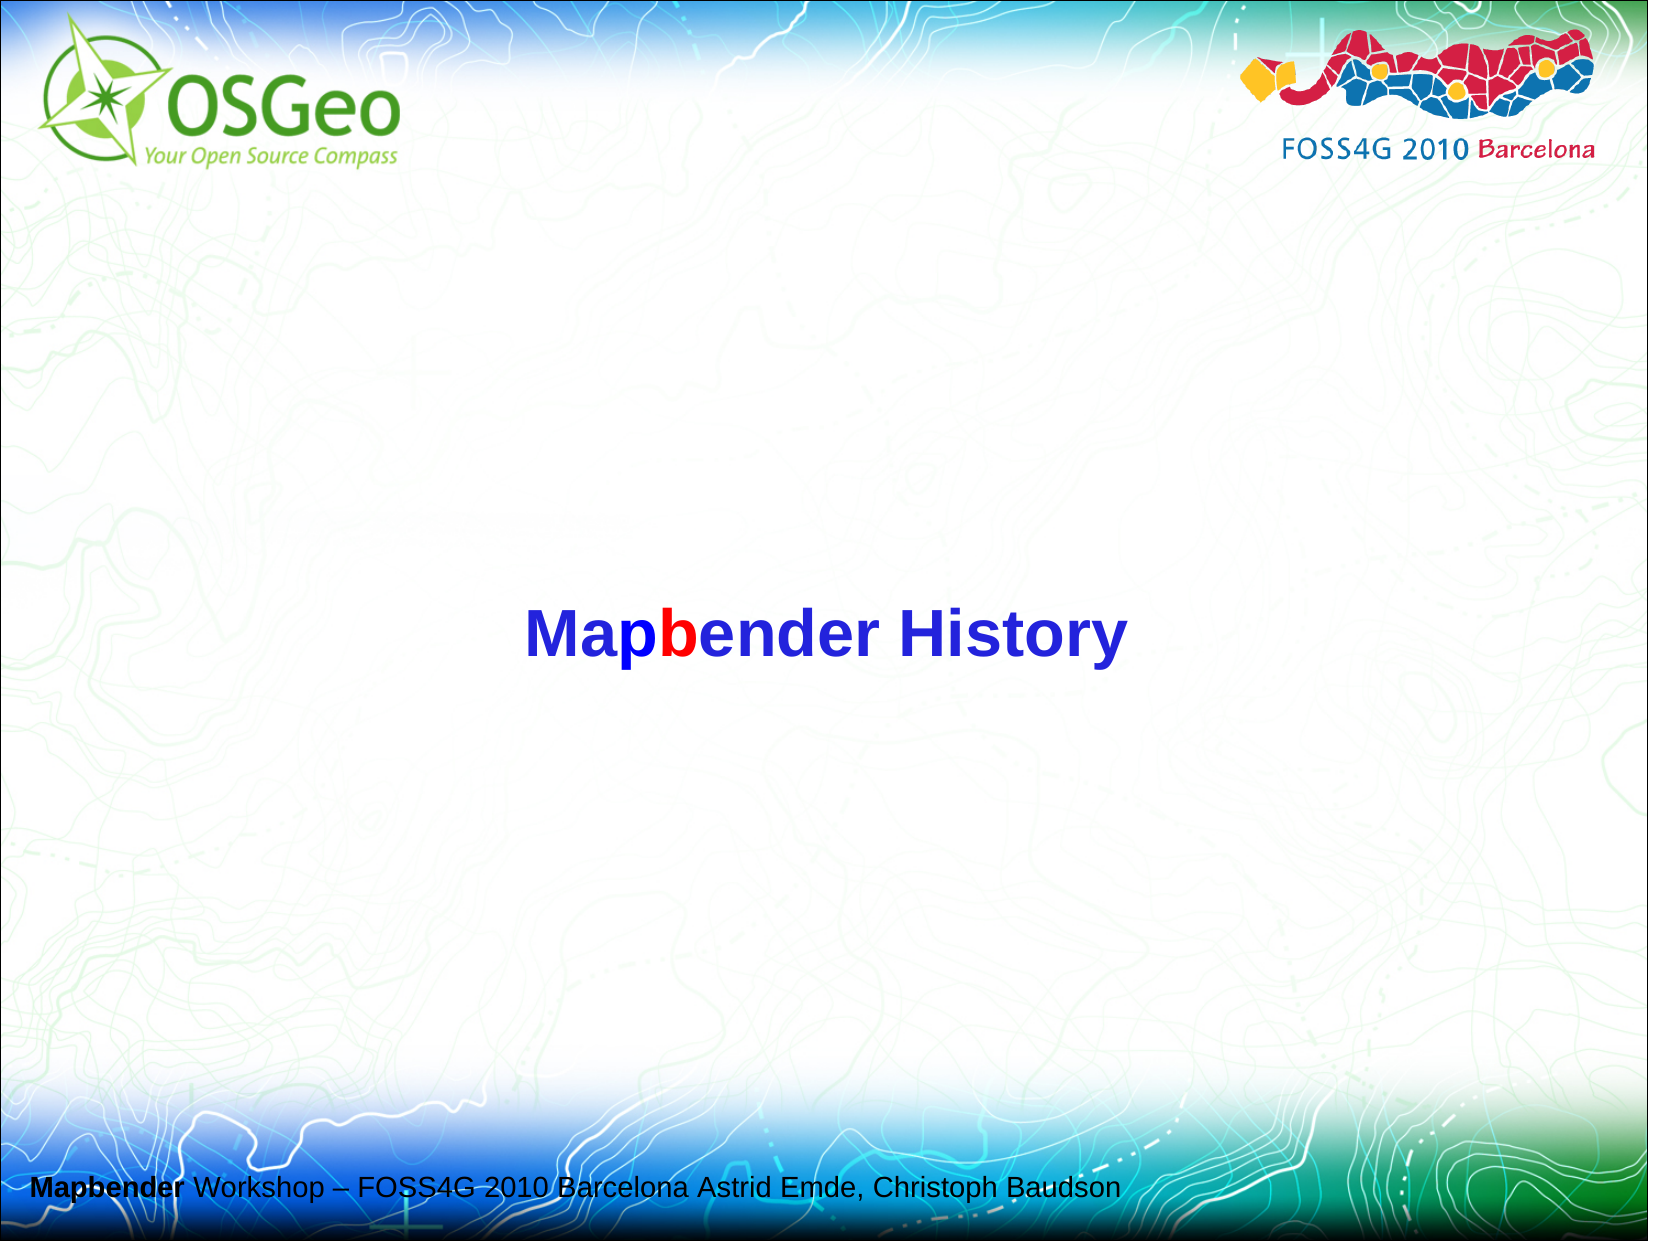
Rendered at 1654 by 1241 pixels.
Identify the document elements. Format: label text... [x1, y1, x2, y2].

picture [1, 1, 1647, 1240]
title Mapbender History [82, 545, 1571, 721]
